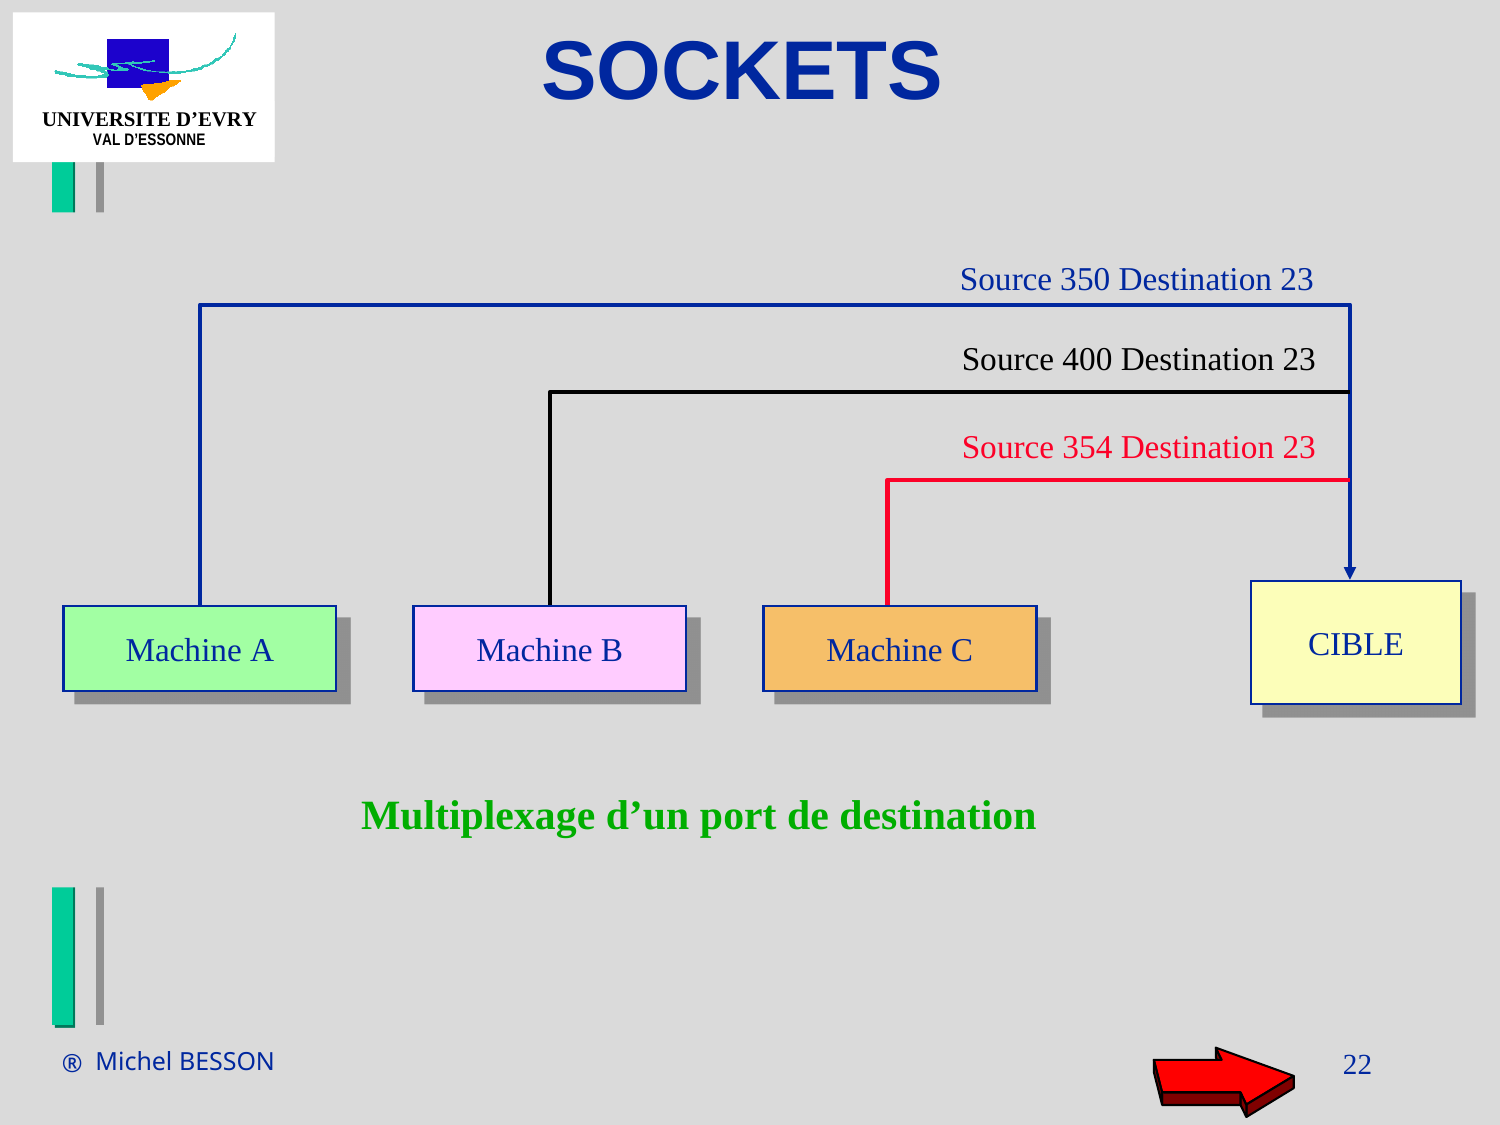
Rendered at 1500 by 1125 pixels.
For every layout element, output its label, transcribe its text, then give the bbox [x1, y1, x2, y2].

text_box <numéro> [1074, 1025, 1388, 1101]
text_box Machine C [763, 605, 1037, 692]
text_box Source 350 Destination 23 [944, 249, 1330, 303]
title SOCKETS [12, 8, 1472, 126]
text_box CIBLE [1250, 580, 1462, 704]
text_box Machine A [63, 605, 337, 692]
text_box Michel BESSON [12, 1025, 325, 1101]
text_box Machine B [413, 605, 687, 692]
text_box [1153, 1047, 1294, 1117]
text_box Source 354 Destination 23 [946, 417, 1332, 473]
text_box Multiplexage d’un port de destination [346, 780, 1053, 846]
text_box [0, 212, 1500, 888]
text_box Source 400 Destination 23 [946, 329, 1332, 385]
